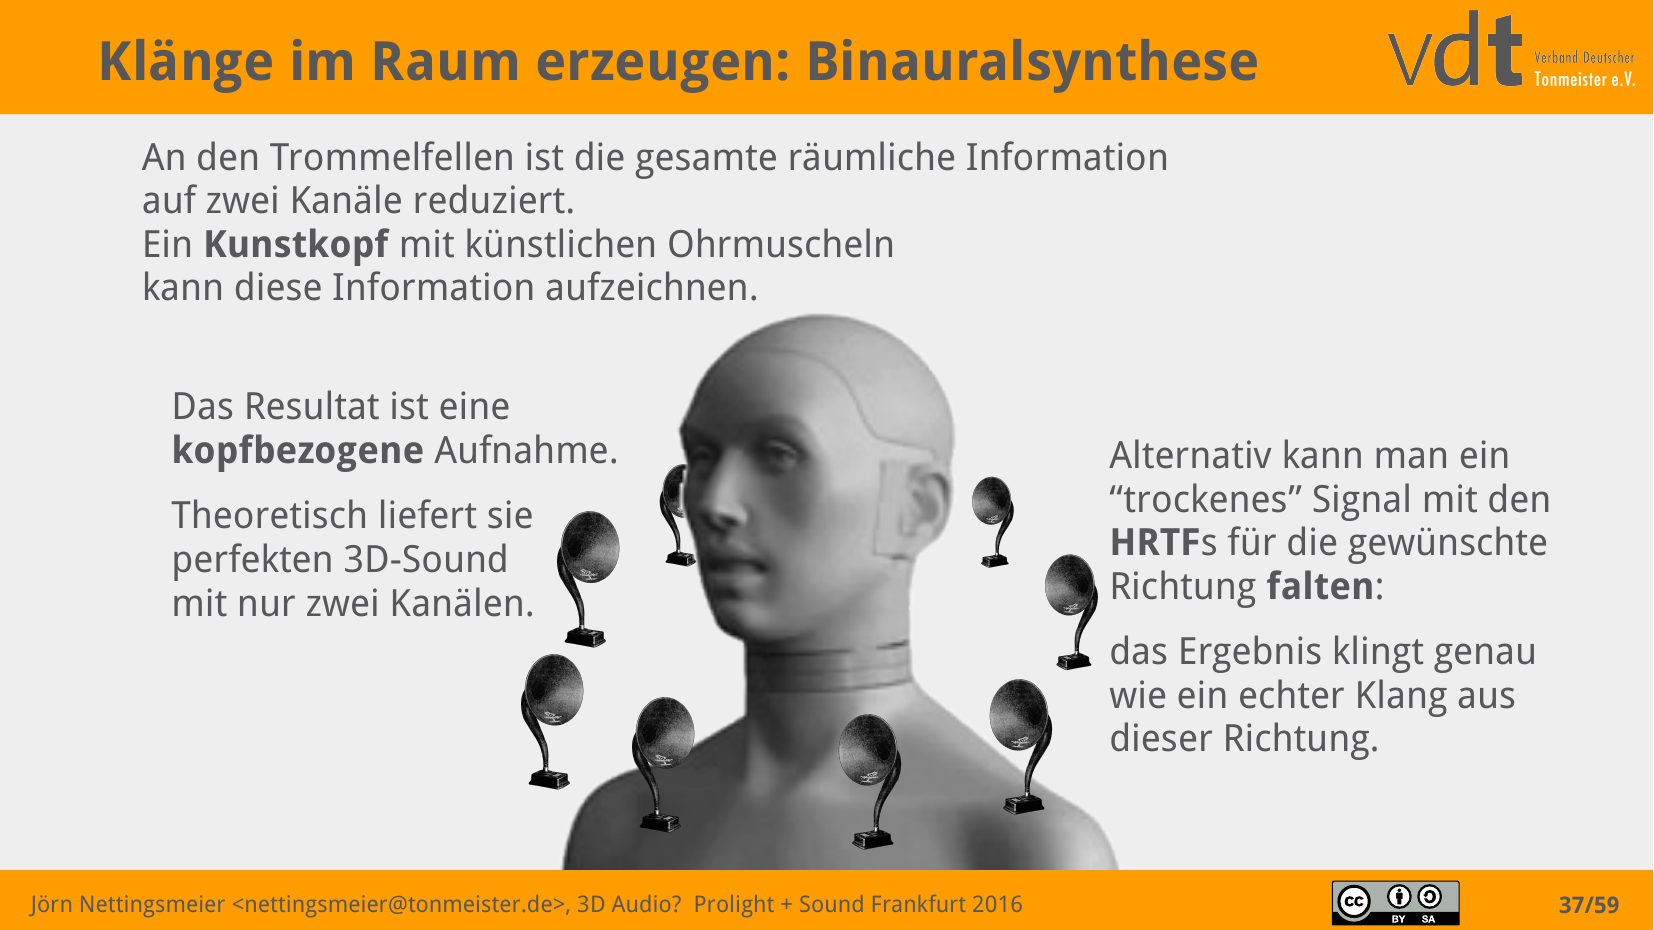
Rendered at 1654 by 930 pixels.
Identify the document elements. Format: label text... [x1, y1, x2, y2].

list An den Trommelfellen ist die gesamte räumliche Information auf zwei Kanäle reduziert. Ein Kunstkopf mit künstlichen Ohrmuscheln kann diese Information aufzeichnen. [70, 135, 1559, 350]
title Klänge im Raum erzeugen: Binauralsynthese [97, 0, 1338, 126]
picture [1377, 0, 1646, 104]
list Alternativ kann man ein “trockenes” Signal mit den HRTFs für die gewünschte Richtung falten: das Ergebnis klingt genau wie ein echter Klang aus dieser Richtung. [1115, 433, 1643, 869]
list Das Resultat ist eine kopfbezogene Aufnahme. Theoretisch liefert sie perfekten 3D-Sound mit nur zwei Kanälen. [100, 385, 1115, 894]
picture [425, 350, 1250, 433]
